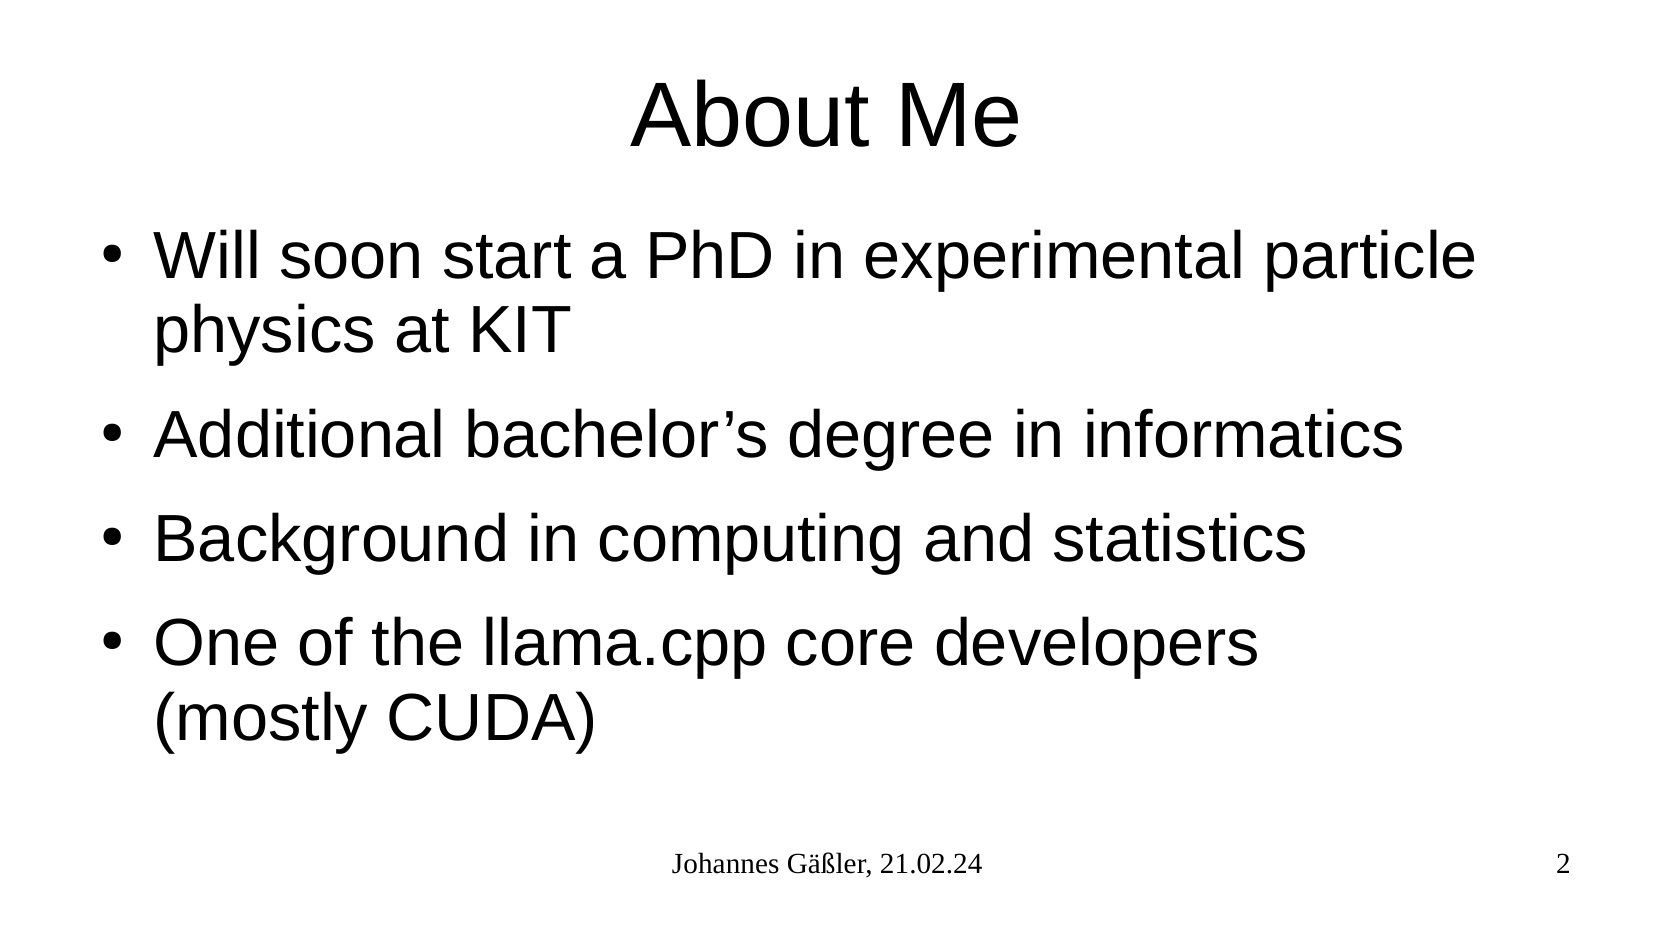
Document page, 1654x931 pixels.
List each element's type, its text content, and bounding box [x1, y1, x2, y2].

list Will soon start a PhD in experimental particle physics at KIT Additional bachelor’s degree in informatics Background in computing and statistics One of the llama.cpp core developers (mostly CUDA) [82, 217, 1571, 758]
title About Me [82, 37, 1571, 193]
